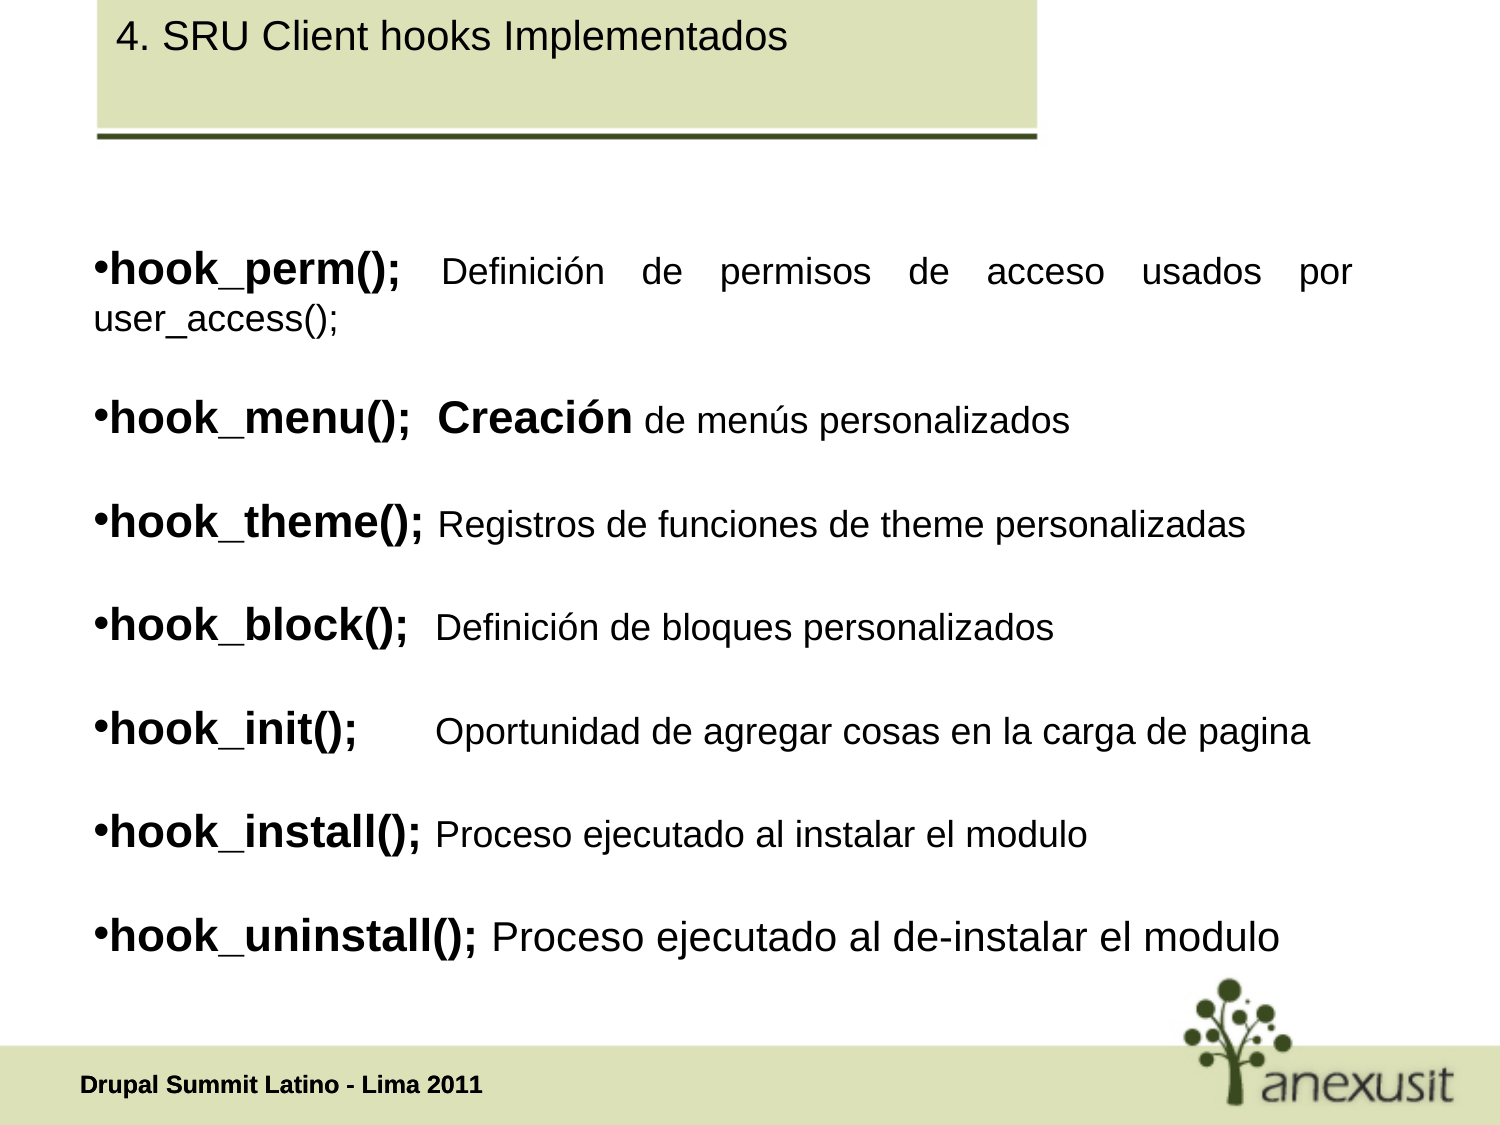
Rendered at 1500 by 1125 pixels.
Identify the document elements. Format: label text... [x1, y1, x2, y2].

text_box hook_perm(); Definición de permisos de acceso usados por user_access(); hook_menu(); Creación de menús personalizados hook_theme(); Registros de funciones de theme personalizadas hook_block(); Definición de bloques personalizados hook_init(); Oportunidad de agregar cosas en la carga de pagina hook_install(); Proceso ejecutado al instalar el modulo hook_uninstall(); Proceso ejecutado al de-instalar el modulo [78, 231, 1368, 907]
text_box Drupal Summit Latino - Lima 2011 [65, 1060, 1066, 1106]
picture [0, 0, 1500, 1125]
text_box 4. SRU Client hooks Implementados [100, 0, 827, 119]
